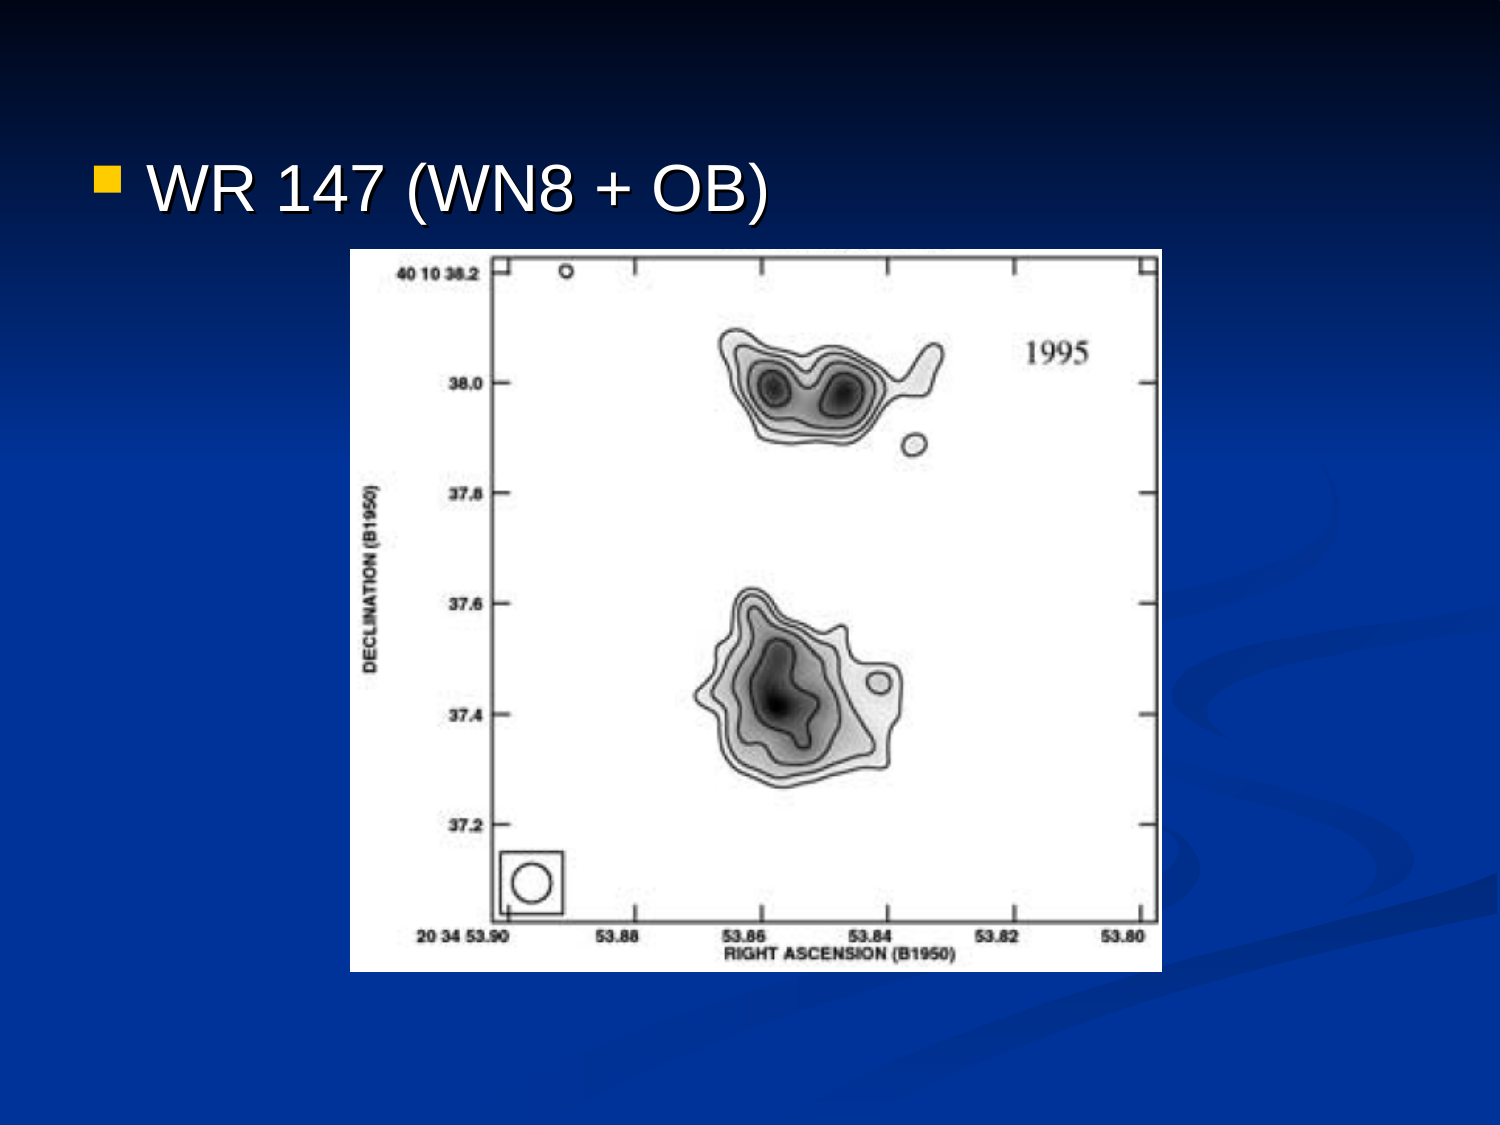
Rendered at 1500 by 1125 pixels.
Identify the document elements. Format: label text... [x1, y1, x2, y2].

list WR 147 (WN8 + OB) [75, 137, 1426, 1005]
picture [350, 249, 1162, 972]
